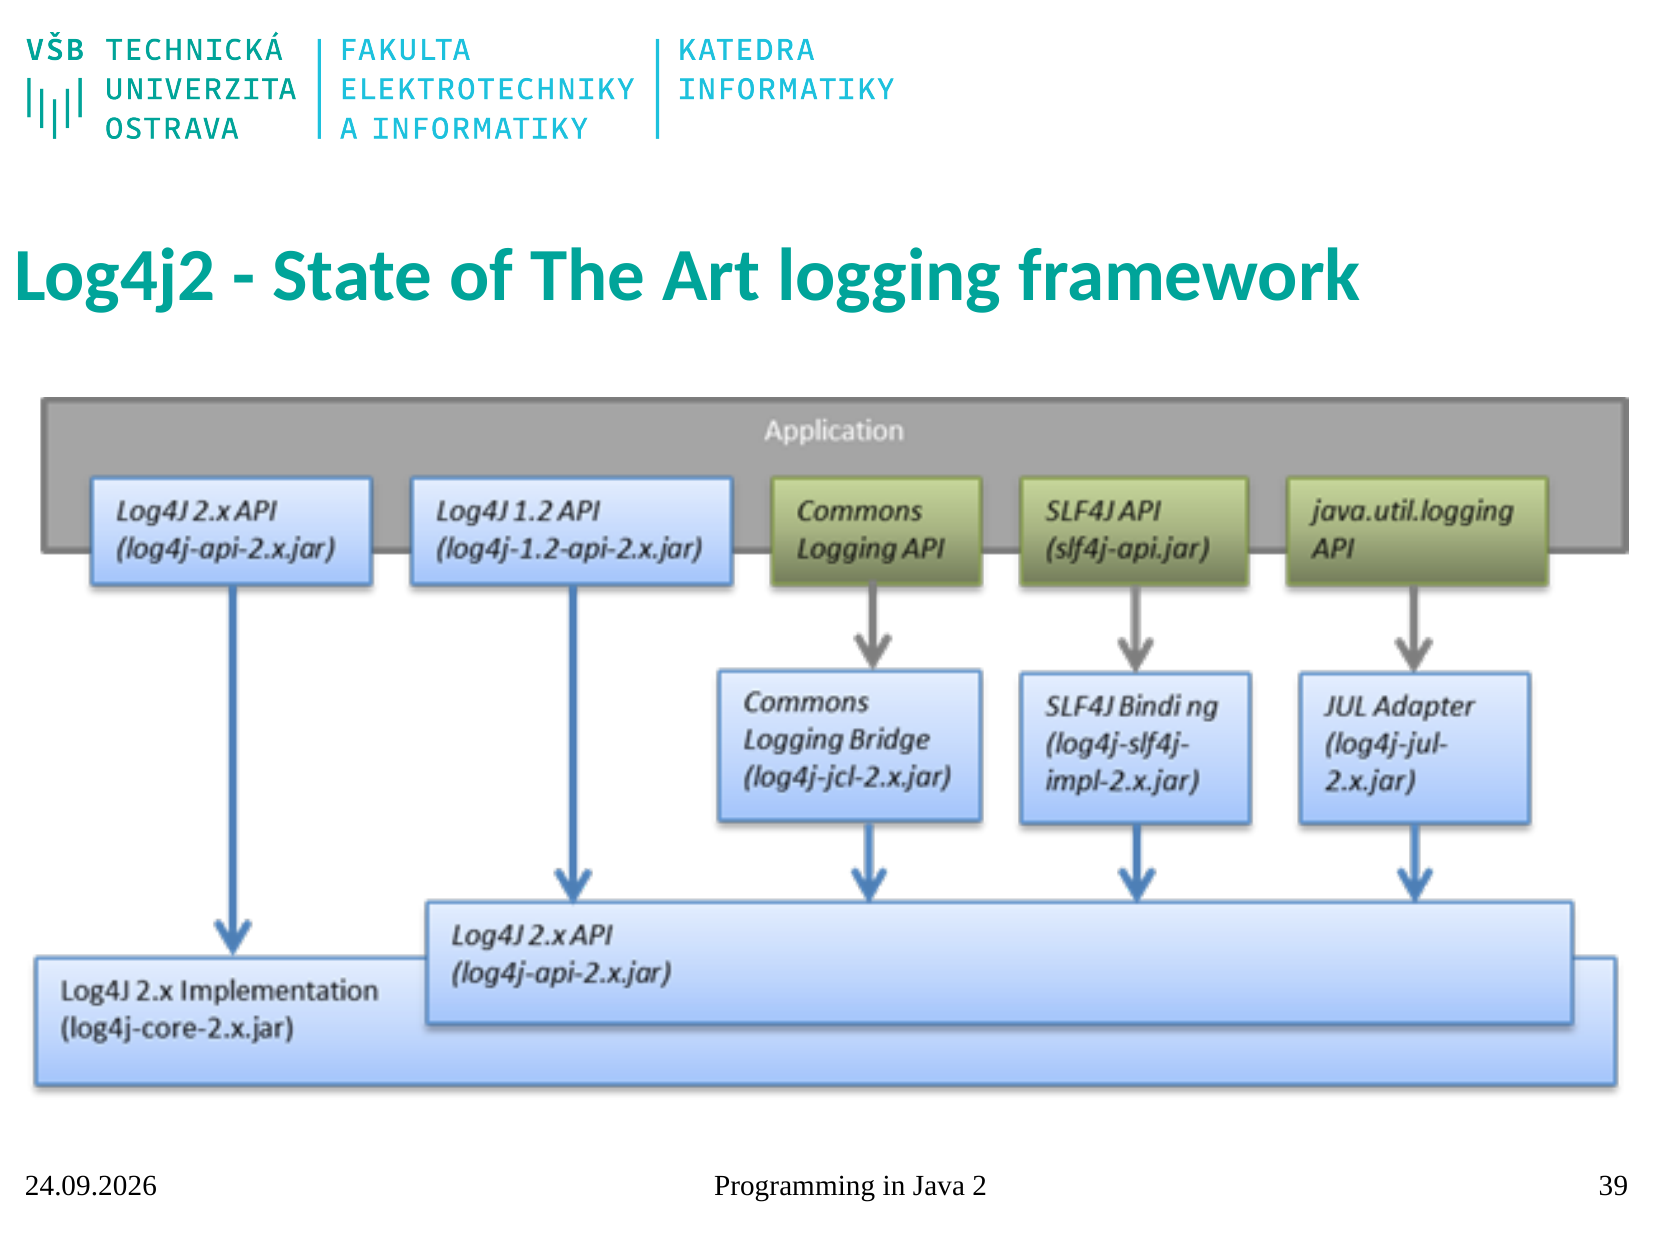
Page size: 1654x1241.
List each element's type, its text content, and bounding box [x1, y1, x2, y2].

title Log4j2 - State of The Art logging framework [14, 165, 1619, 319]
picture [24, 397, 1629, 1103]
picture [26, 31, 894, 139]
